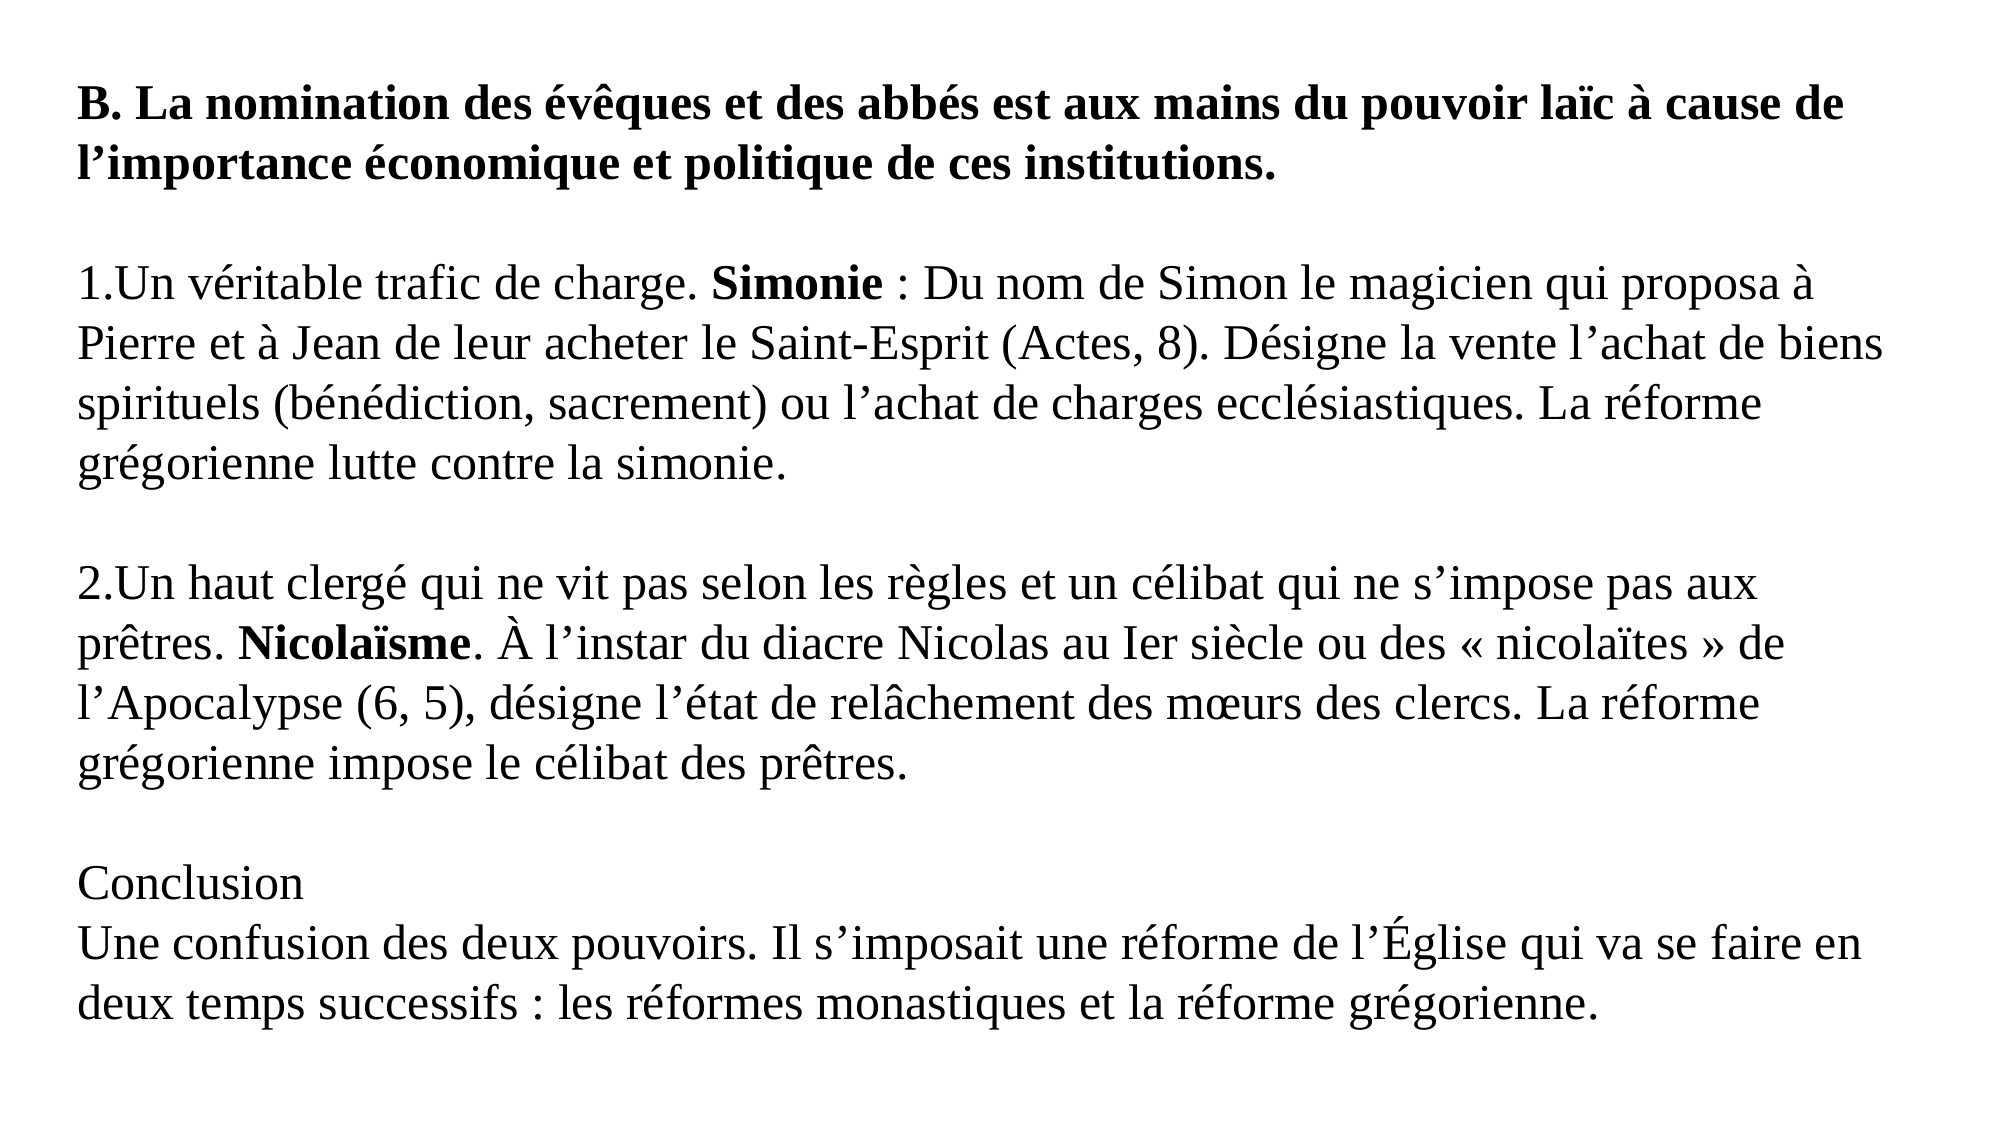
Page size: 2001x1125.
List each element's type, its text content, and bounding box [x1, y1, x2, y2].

text_box B. La nomination des évêques et des abbés est aux mains du pouvoir laïc à cause de l’importance économique et politique de ces institutions. 1.Un véritable trafic de charge. Simonie : Du nom de Simon le magicien qui proposa à Pierre et à Jean de leur acheter le Saint-Esprit (Actes, 8). Désigne la vente l’achat de biens spirituels (bénédiction, sacrement) ou l’achat de charges ecclésiastiques. La réforme grégorienne lutte contre la simonie. 2.Un haut clergé qui ne vit pas selon les règles et un célibat qui ne s’impose pas aux prêtres. Nicolaïsme. À l’instar du diacre Nicolas au Ier siècle ou des « nicolaïtes » de l’Apocalypse (6, 5), désigne l’état de relâchement des mœurs des clercs. La réforme grégorienne impose le célibat des prêtres. Conclusion Une confusion des deux pouvoirs. Il s’imposait une réforme de l’Église qui va se faire en deux temps successifs : les réformes monastiques et la réforme grégorienne. [62, 62, 1923, 1047]
